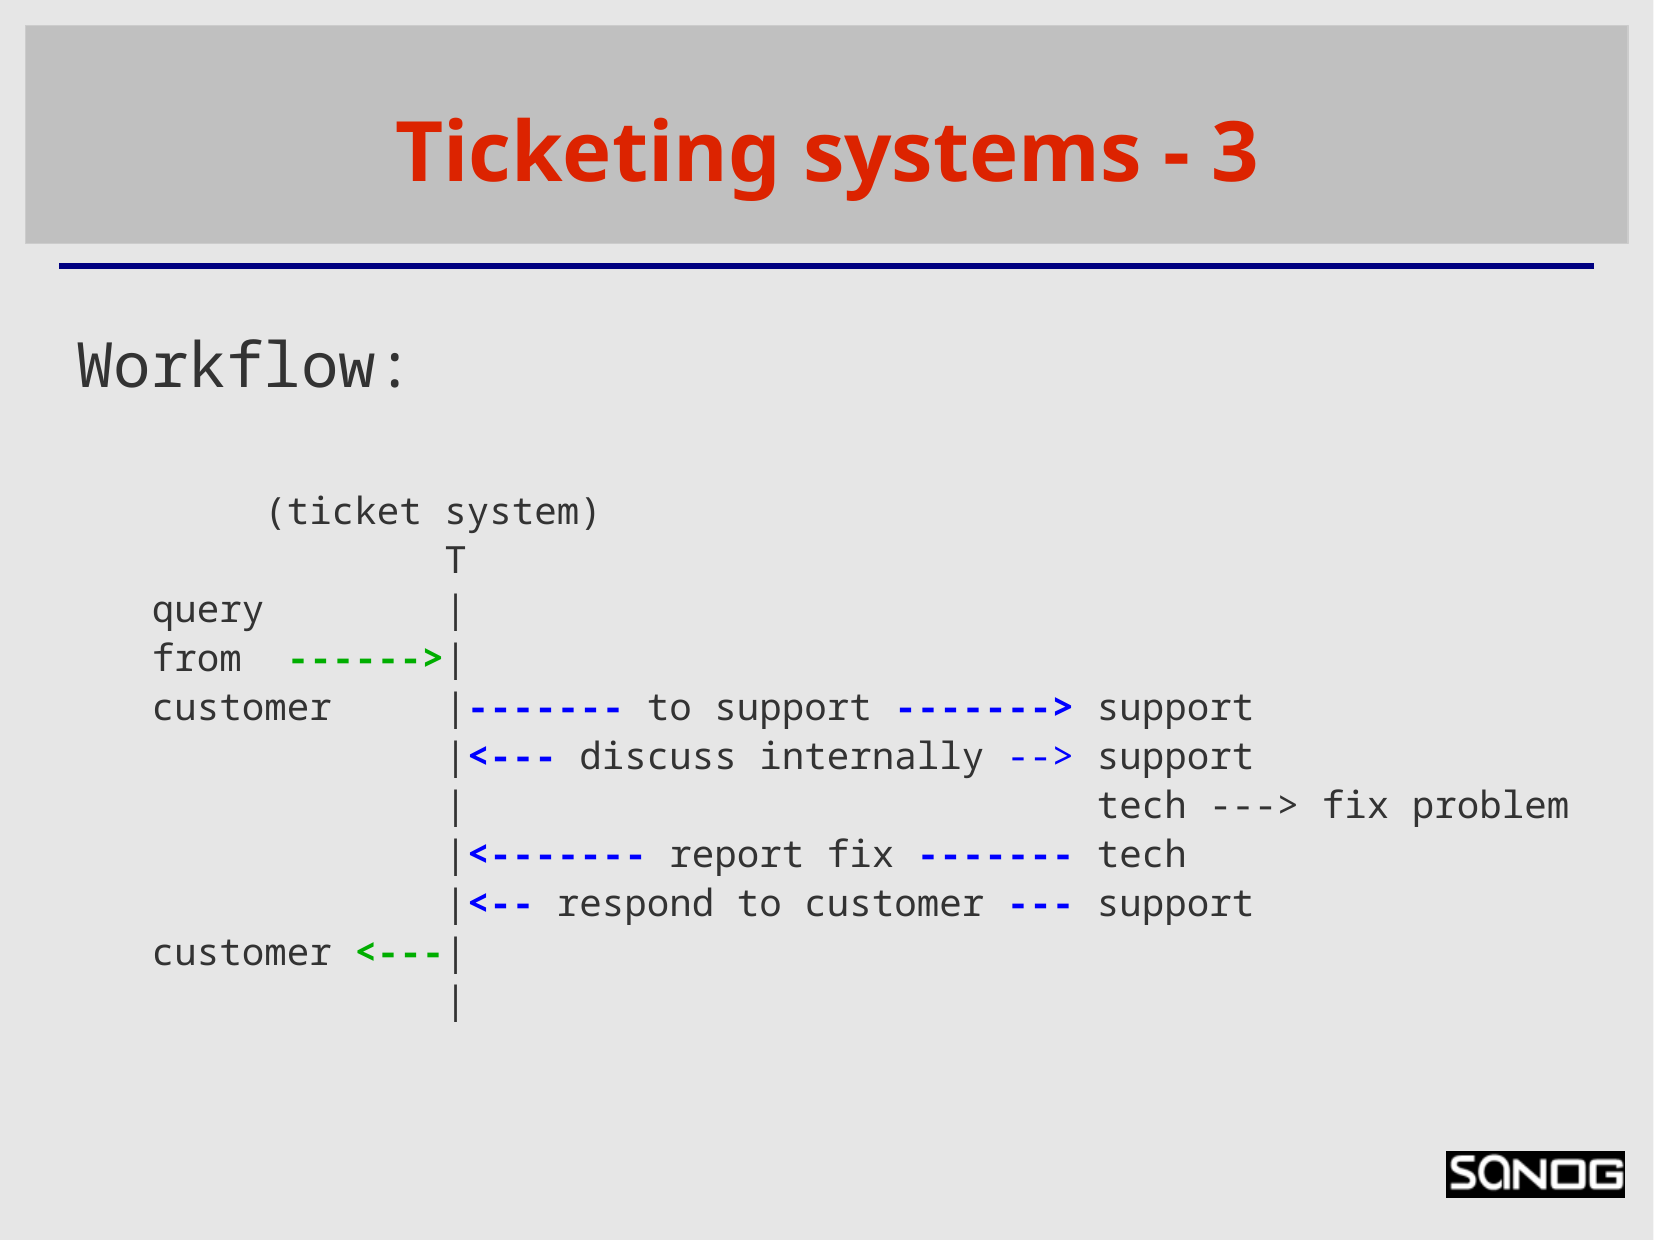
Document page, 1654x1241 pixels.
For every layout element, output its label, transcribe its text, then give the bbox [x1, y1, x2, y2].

list Workflow: (ticket system) T query | from ------>| customer |------- to support -------> support |<--- discuss internally --> support | tech ---> fix problem |<------- report fix ------- tech |<-- respond to customer --- support customer <---| | [59, 322, 1595, 1132]
picture [1446, 1151, 1625, 1198]
title Ticketing systems - 3 [121, 46, 1534, 254]
